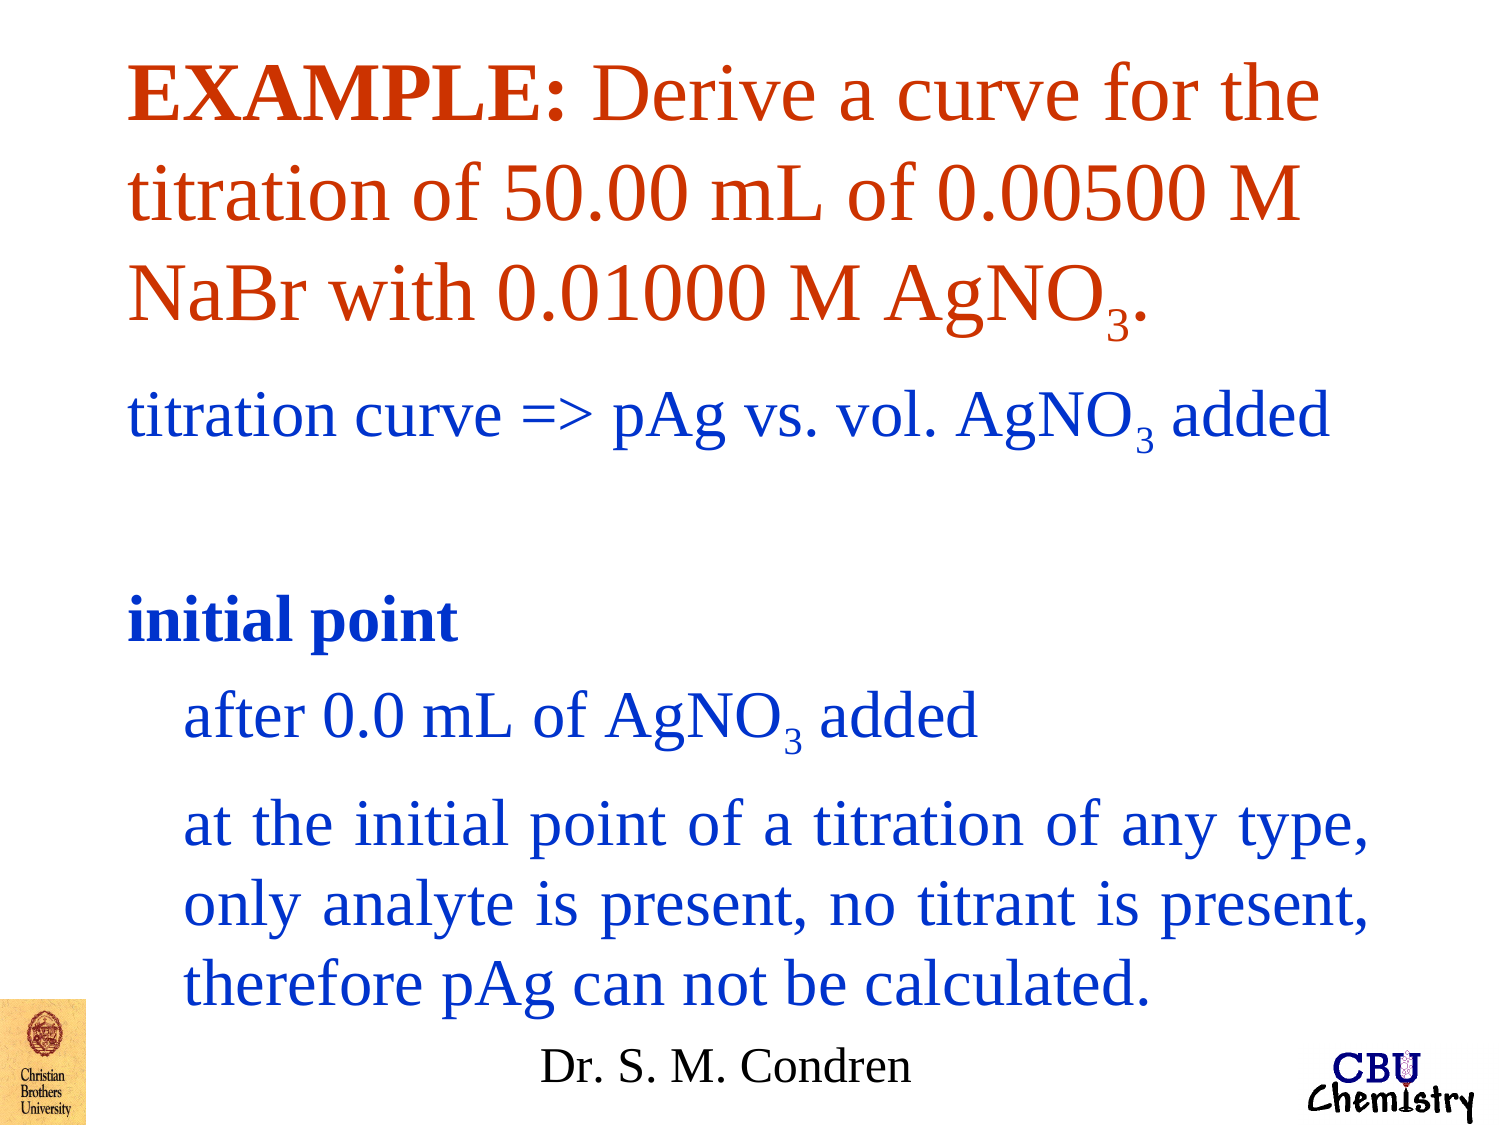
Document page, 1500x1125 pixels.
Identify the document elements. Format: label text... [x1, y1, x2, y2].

title EXAMPLE: Derive a curve for the titration of 50.00 mL of 0.00500 M NaBr with 0.01000 M AgNO3. [112, 29, 1388, 359]
list titration curve => pAg vs. vol. AgNO3 added initial point after 0.0 mL of AgNO3 added at the initial point of a titration of any type, only analyte is present, no titrant is present, therefore pAg can not be calculated. [112, 362, 1388, 1038]
